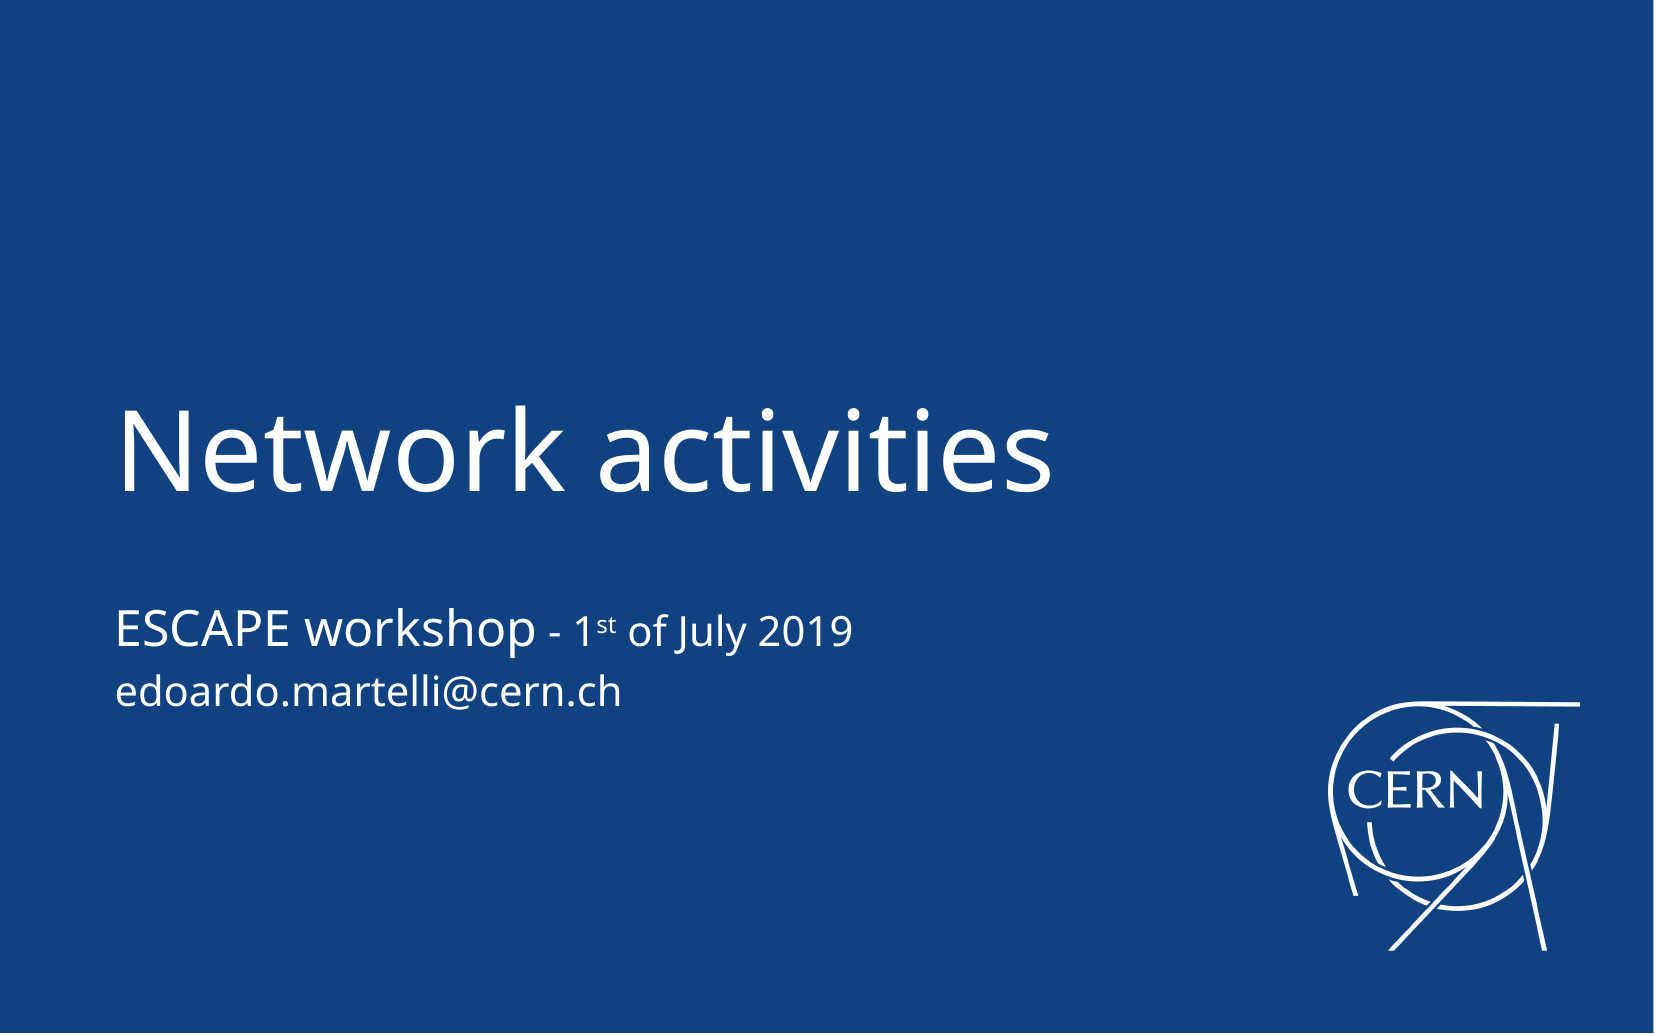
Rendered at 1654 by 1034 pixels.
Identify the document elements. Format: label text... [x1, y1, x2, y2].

title Network activities ESCAPE workshop - 1st of July 2019 edoardo.martelli@cern.ch [114, 241, 1630, 848]
picture [1328, 848, 1580, 952]
